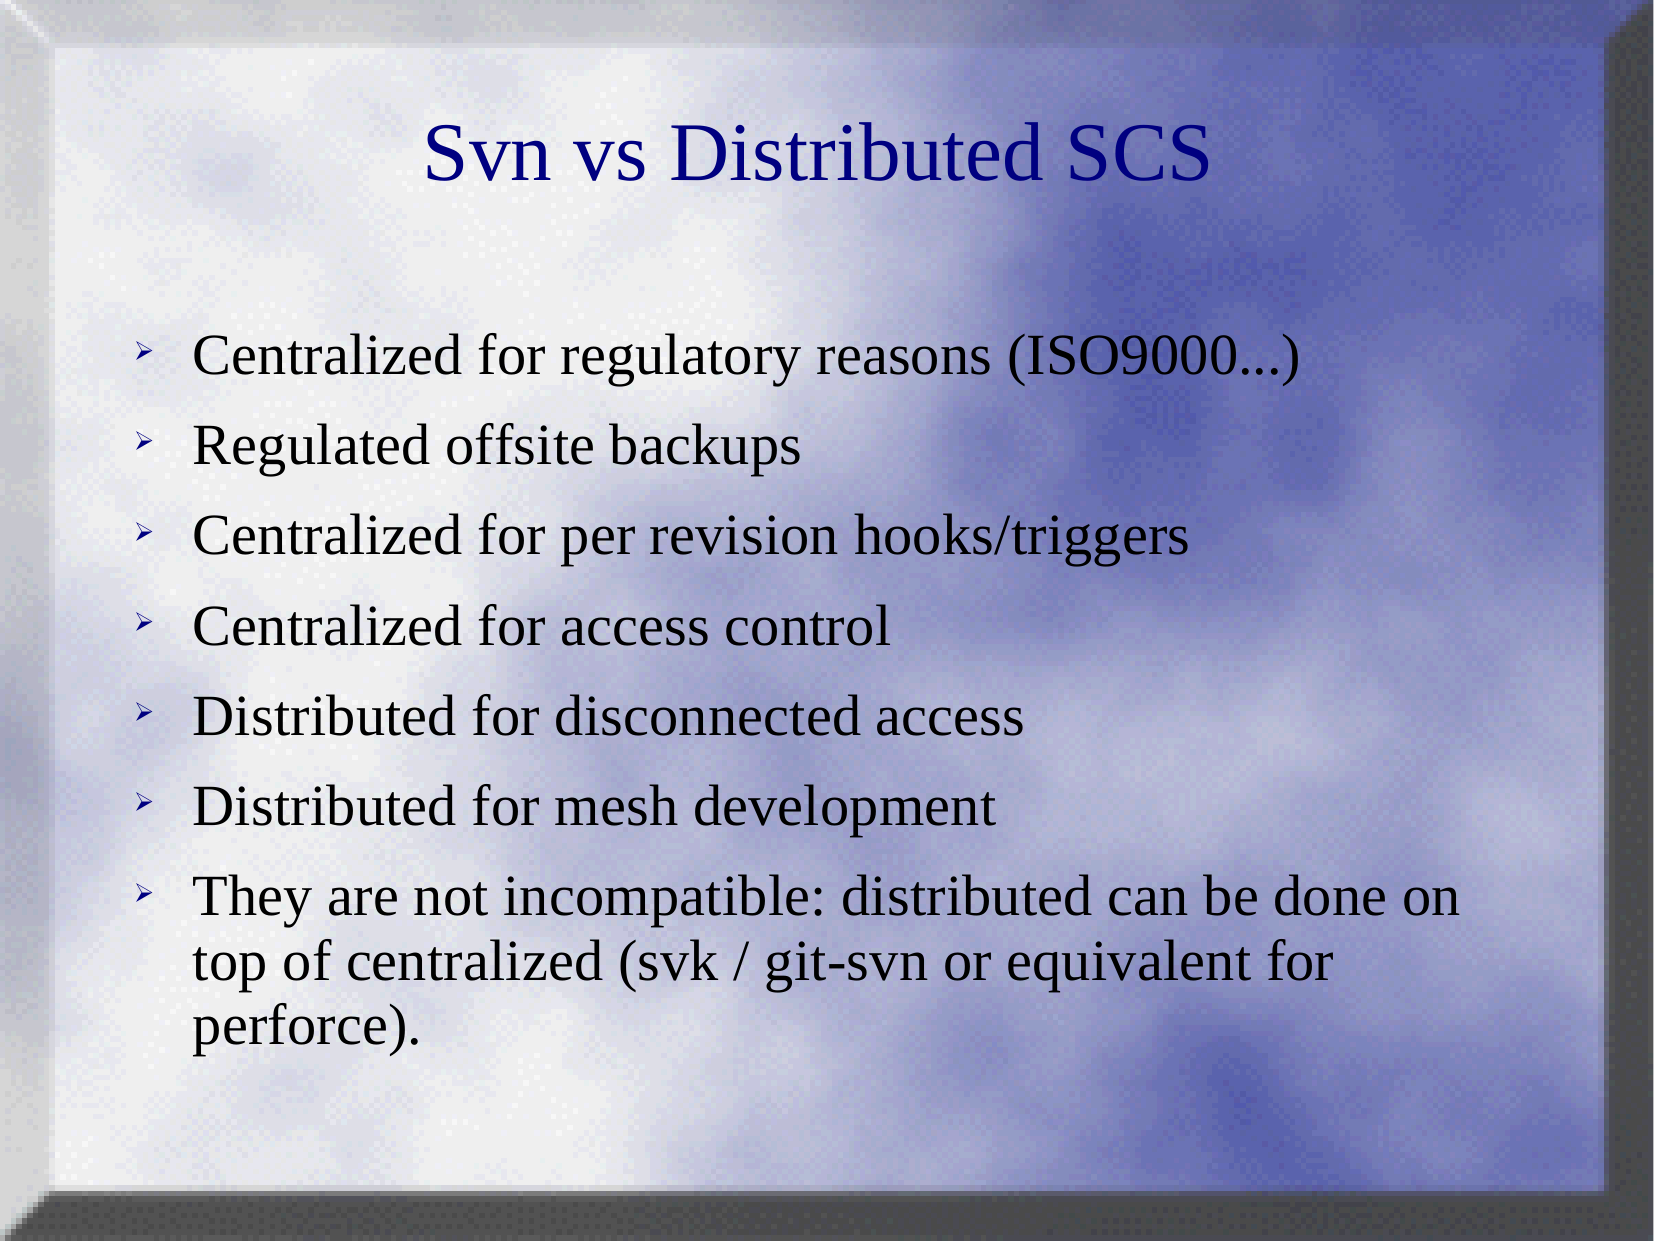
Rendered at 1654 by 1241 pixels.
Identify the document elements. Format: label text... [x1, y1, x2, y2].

title Svn vs Distributed SCS [199, 98, 1439, 206]
list Centralized for regulatory reasons (ISO9000...) Regulated offsite backups Centralized for per revision hooks/triggers Centralized for access control Distributed for disconnected access Distributed for mesh development They are not incompatible: distributed can be done on top of centralized (svk / git-svn or equivalent for perforce). [133, 322, 1546, 1058]
picture [0, 0, 1654, 1241]
